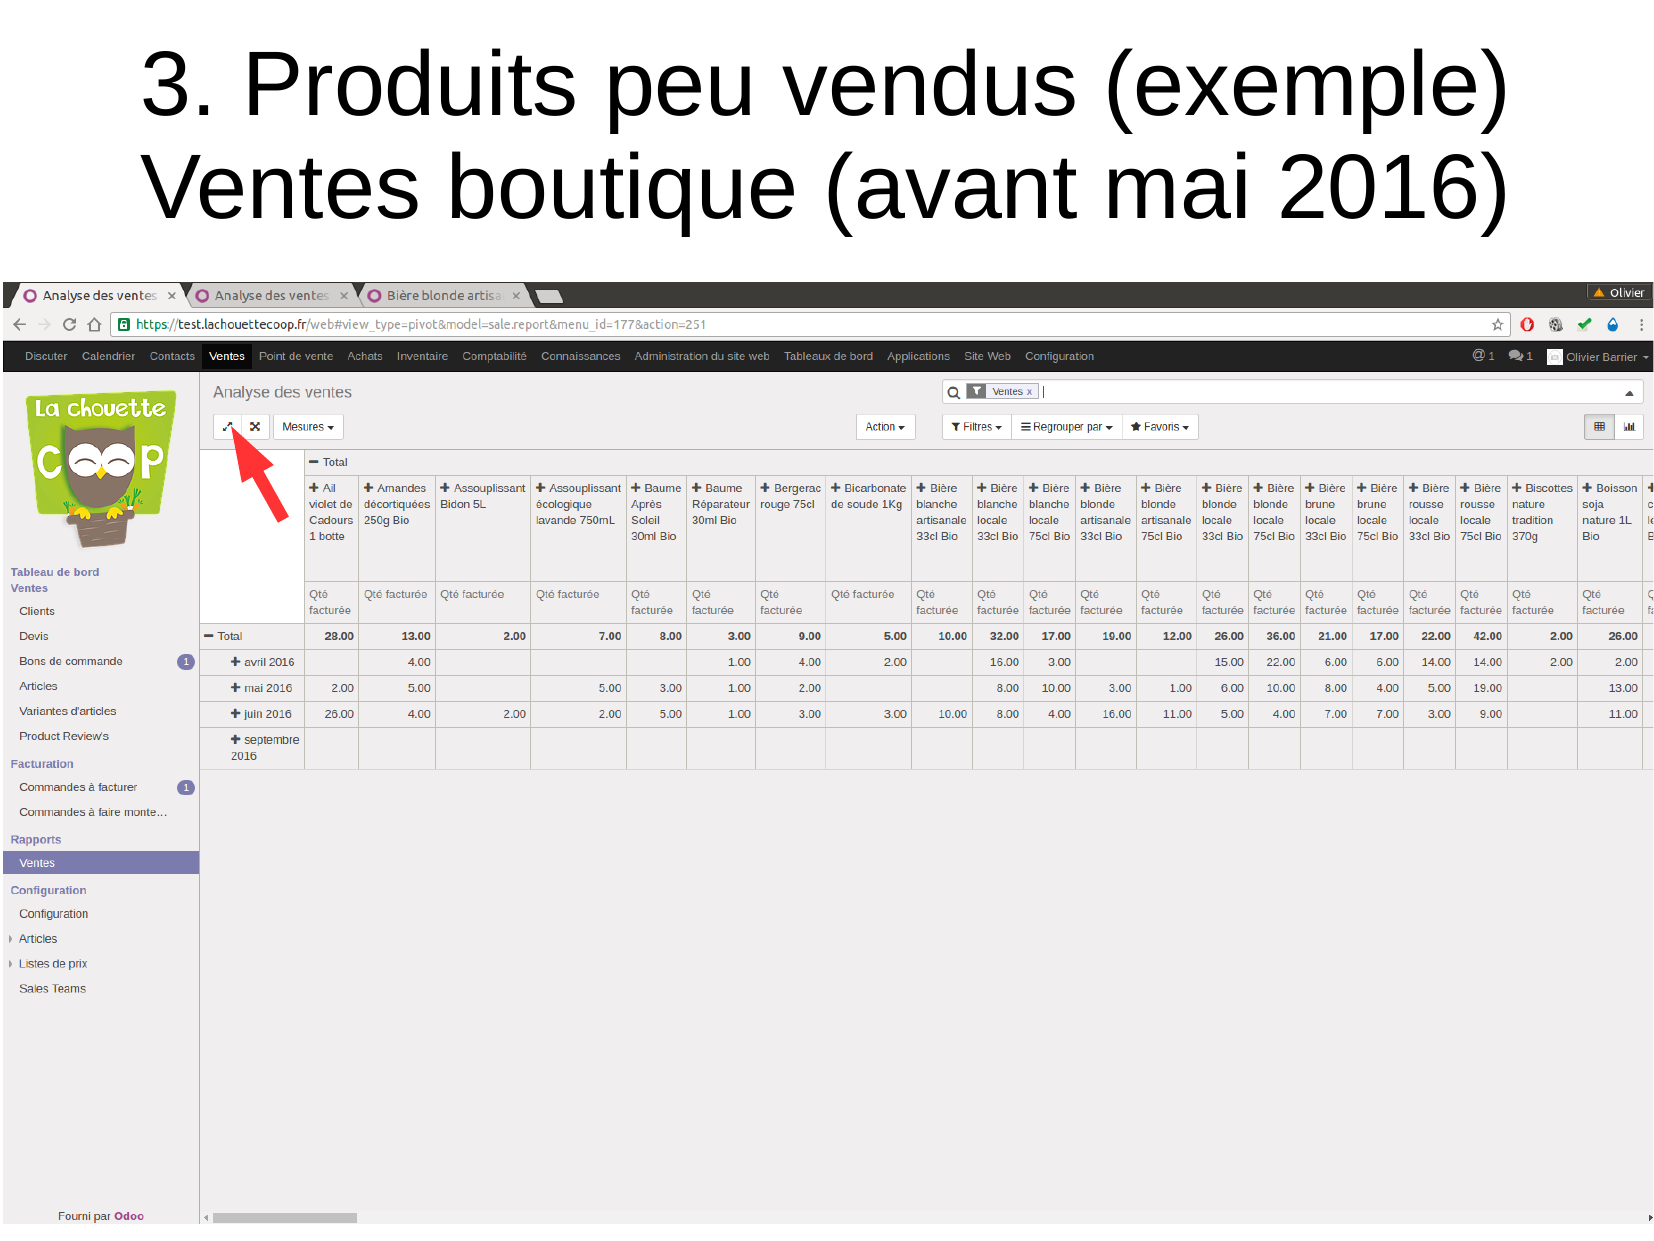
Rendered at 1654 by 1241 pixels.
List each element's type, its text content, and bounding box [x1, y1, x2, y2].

title 3. Produits peu vendus (exemple) Ventes boutique (avant mai 2016) [82, 31, 1571, 239]
picture [3, 282, 1654, 1224]
